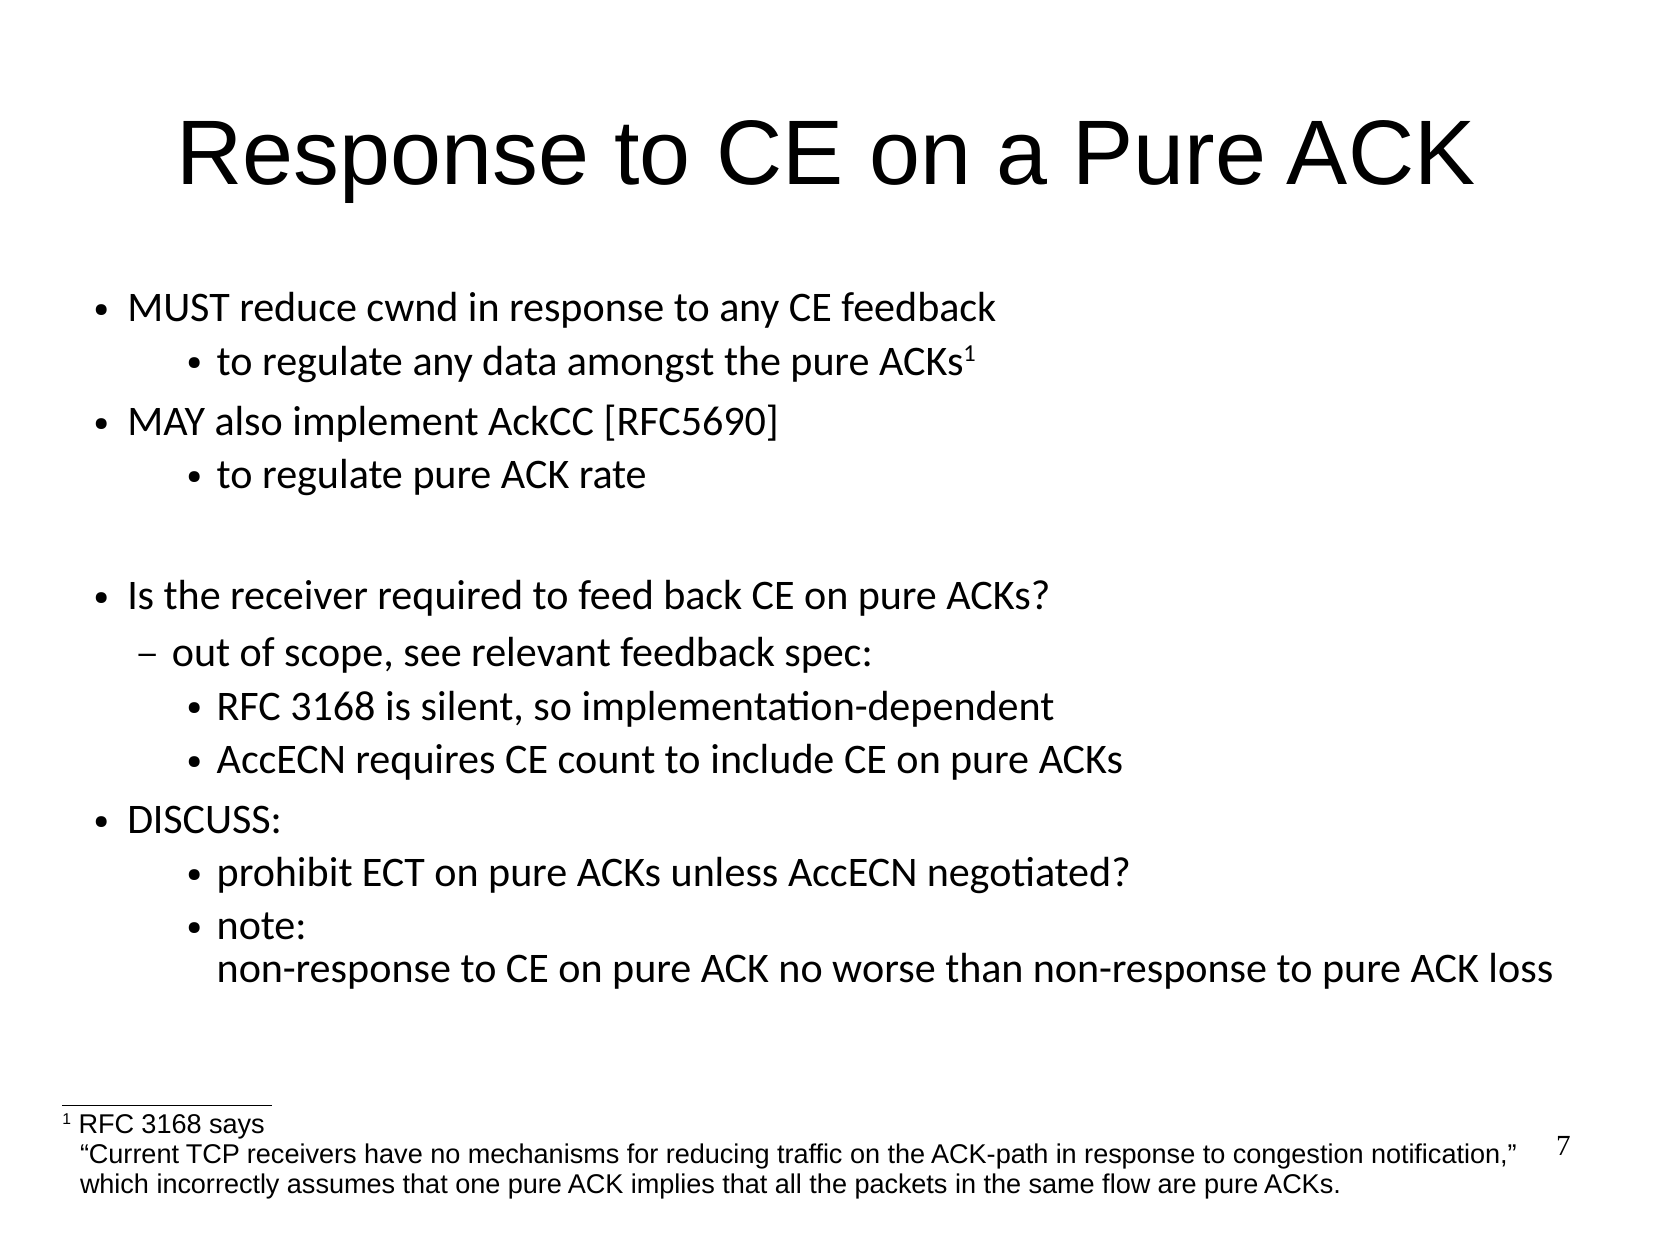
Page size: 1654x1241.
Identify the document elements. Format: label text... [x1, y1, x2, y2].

text_box 1 RFC 3168 says “Current TCP receivers have no mechanisms for reducing traffic on the ACK-path in response to congestion notification,” which incorrectly assumes that one pure ACK implies that all the packets in the same flow are pure ACKs. [47, 1071, 1607, 1206]
title Response to CE on a Pure ACK [82, 49, 1571, 257]
list MUST reduce cwnd in response to any CE feedback to regulate any data amongst the pure ACKs1 MAY also implement AckCC [RFC5690] to regulate pure ACK rate Is the receiver required to feed back CE on pure ACKs? out of scope, see relevant feedback spec: RFC 3168 is silent, so implementation-dependent AccECN requires CE count to include CE on pure ACKs DISCUSS: prohibit ECT on pure ACKs unless AccECN negotiated? note: non-response to CE on pure ACK no worse than non-response to pure ACK loss [82, 290, 1571, 1010]
